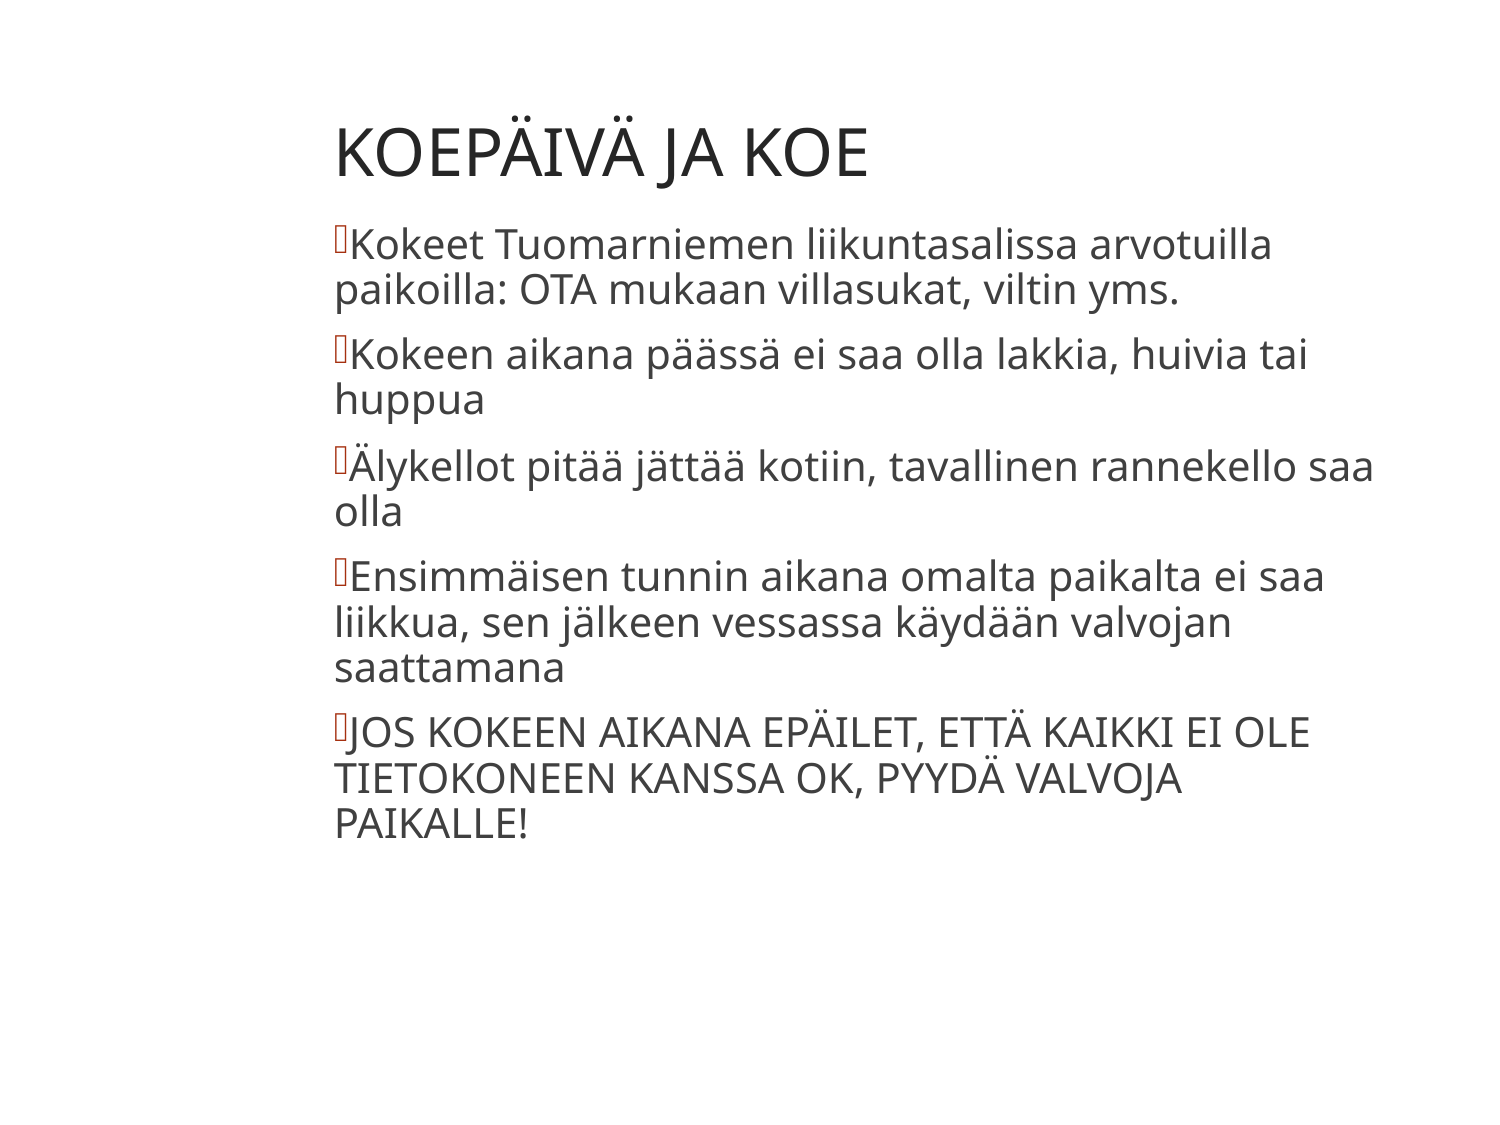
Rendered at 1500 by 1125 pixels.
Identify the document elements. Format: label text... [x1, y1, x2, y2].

list Kokeet Tuomarniemen liikuntasalissa arvotuilla paikoilla: OTA mukaan villasukat, viltin yms. Kokeen aikana päässä ei saa olla lakkia, huivia tai huppua Älykellot pitää jättää kotiin, tavallinen rannekello saa olla Ensimmäisen tunnin aikana omalta paikalta ei saa liikkua, sen jälkeen vessassa käydään valvojan saattamana JOS KOKEEN AIKANA EPÄILET, ETTÄ KAIKKI EI OLE TIETOKONEEN KANSSA OK, PYYDÄ VALVOJA PAIKALLE! [318, 215, 1400, 989]
title KOEPÄIVÄ JA KOE [318, 102, 1400, 215]
